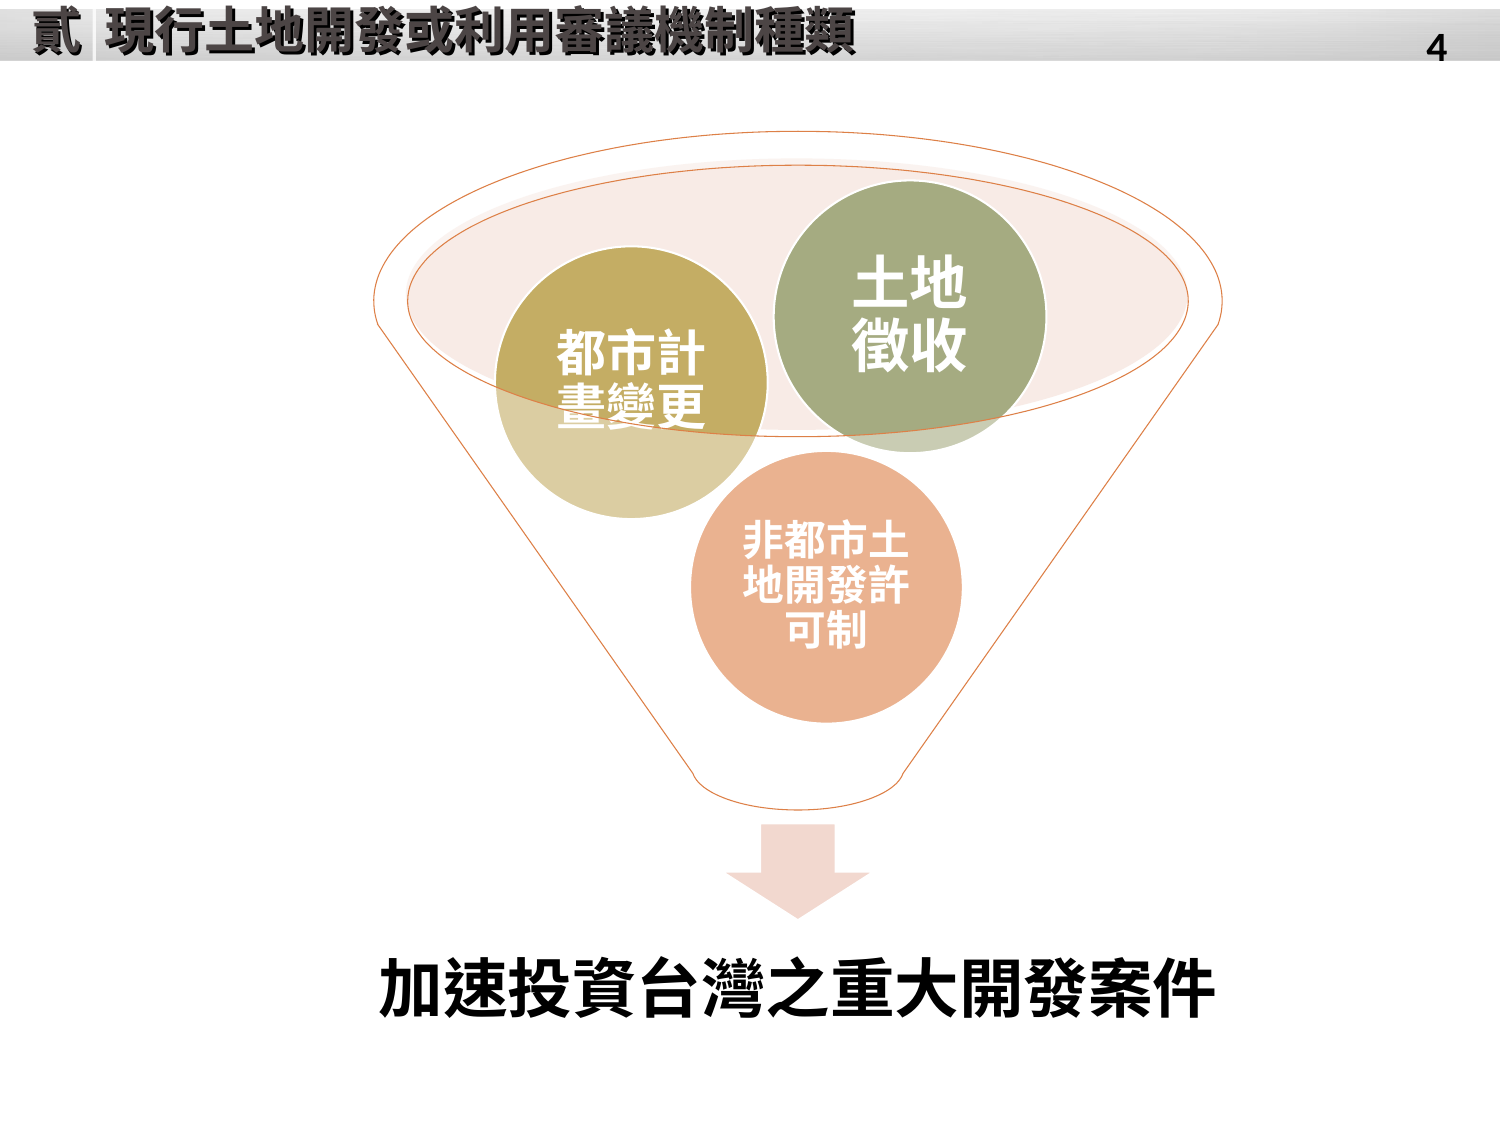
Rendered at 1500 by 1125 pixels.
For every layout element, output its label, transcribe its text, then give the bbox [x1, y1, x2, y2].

text_box 貳 [16, 0, 90, 65]
text_box 現行土地開發或利用審議機制種類 [90, 0, 1341, 65]
text_box 土地 徵收 [773, 180, 1047, 435]
text_box 加速投資台灣之重大開發案件 [337, 900, 1259, 1083]
text_box 4 [1379, 12, 1495, 64]
text_box 都市計畫變更 [494, 246, 768, 435]
text_box [722, 823, 874, 900]
text_box [373, 131, 1223, 811]
